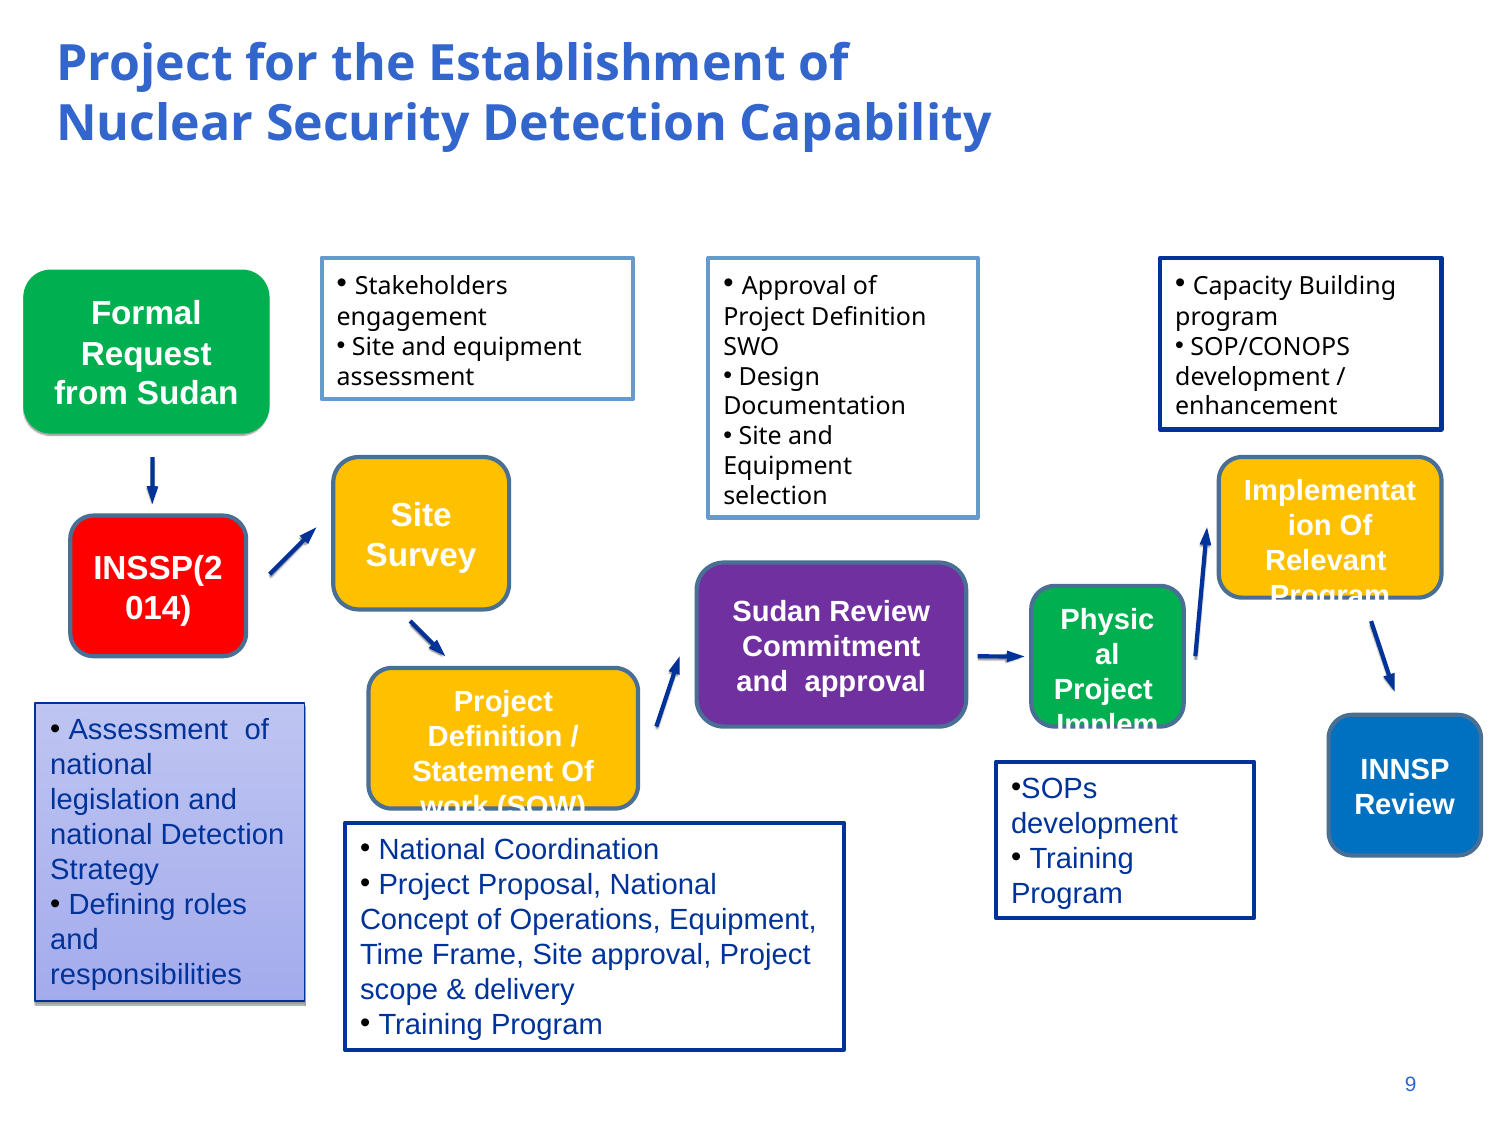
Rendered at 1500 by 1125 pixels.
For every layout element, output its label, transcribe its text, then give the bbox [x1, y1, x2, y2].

text_box Stakeholders engagement Site and equipment assessment [321, 257, 633, 400]
text_box Capacity Building program SOP/CONOPS development / enhancement [1160, 257, 1442, 430]
text_box Project Definition / Statement Of work (SOW) [368, 667, 639, 809]
text_box Formal Request from Sudan [23, 269, 270, 434]
text_box Approval of Project Definition SWO Design Documentation Site and Equipment selection [708, 257, 978, 460]
text_box National Coordination Project Proposal, National Concept of Operations, Equipment, Time Frame, Site approval, Project scope & delivery Training Program [345, 822, 844, 1050]
text_box Site Survey [333, 457, 510, 610]
text_box INSSP(2014) [70, 515, 247, 657]
text_box INNSP Review [1328, 714, 1482, 856]
text_box SOPs development Training Program [996, 761, 1254, 919]
text_box Sudan Review Commitment and approval [696, 562, 967, 727]
text_box Implementation Of Relevant Program [1218, 456, 1442, 598]
text_box Physical Project Implementation [1031, 585, 1184, 727]
title Project for the Establishment of Nuclear Security Detection Capability [41, 19, 1046, 161]
slide_number 9 [1389, 1063, 1474, 1112]
text_box Assessment of national legislation and national Detection Strategy Defining roles and responsibilities [35, 703, 305, 1002]
